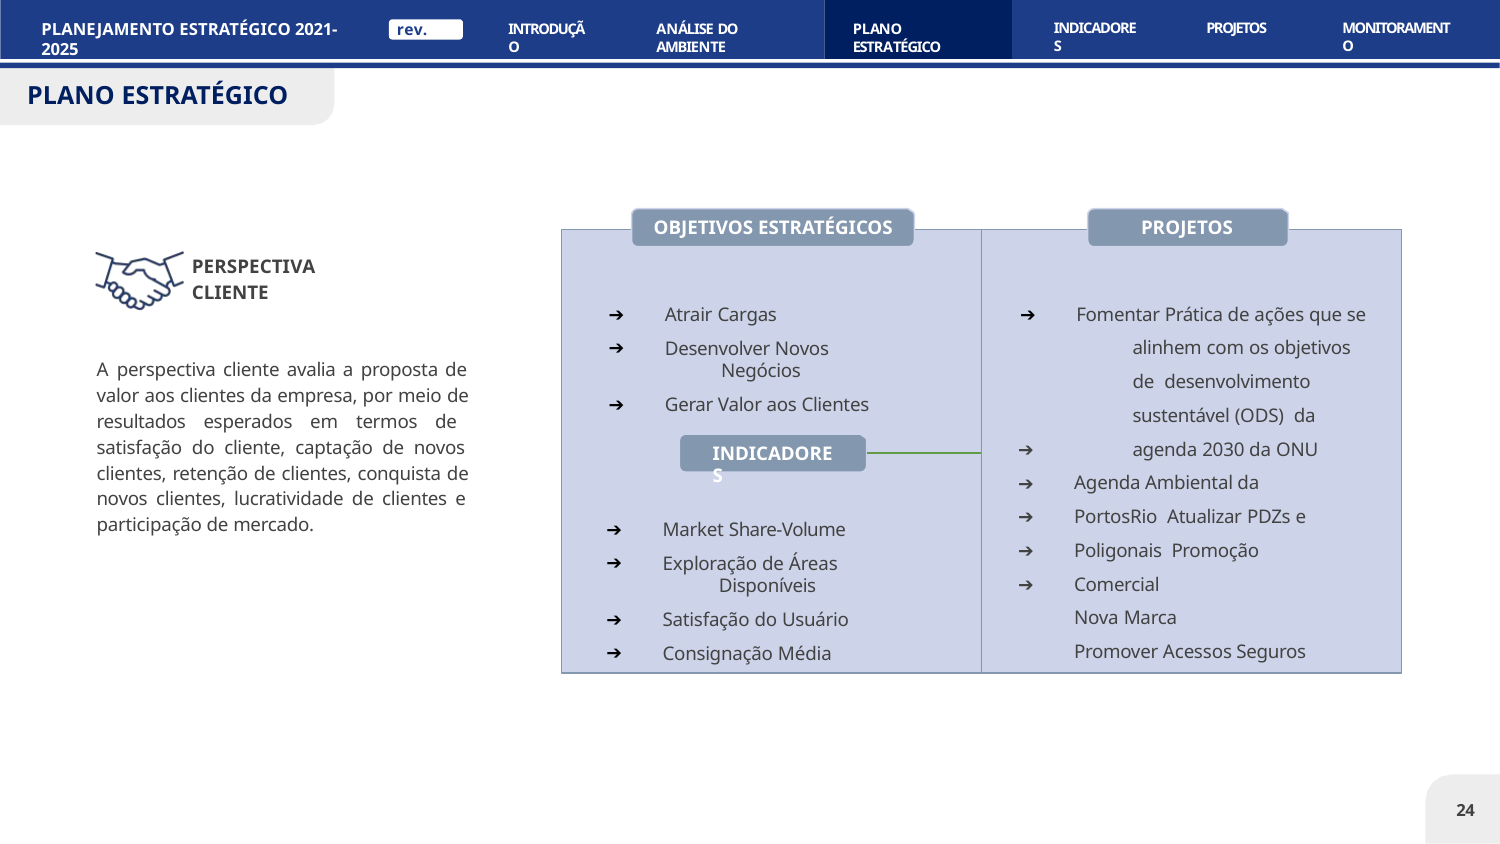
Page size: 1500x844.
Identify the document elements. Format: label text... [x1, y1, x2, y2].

text_box [681, 435, 865, 471]
text_box Atrair Cargas Desenvolver Novos Negócios Gerar Valor aos Clientes [604, 289, 908, 395]
text_box ANÁLISE DO AMBIENTE [654, 17, 796, 40]
text_box OBJETIVOS ESTRATÉGICOS [651, 213, 895, 241]
text_box [633, 210, 913, 245]
text_box PROJETOS [1138, 213, 1238, 241]
text_box PLANEJAMENTO ESTRATÉGICO 2021-2025 [39, 16, 374, 41]
text_box [0, 62, 1500, 126]
text_box [562, 230, 981, 672]
text_box rev. 2022 [394, 17, 457, 41]
text_box INTRODUÇÃO [506, 17, 589, 40]
text_box INDICADORES [1051, 16, 1137, 39]
text_box PLANO ESTRATÉGICO [24, 77, 309, 110]
text_box MONITORAMENTO [1340, 16, 1453, 39]
text_box [0, 0, 1500, 59]
text_box A perspectiva cliente avalia a proposta de valor aos clientes da empresa, por meio de resultados esperados em termos de satisfação do cliente, captação de novos clientes, retenção de clientes, conquista de novos clientes, lucratividade de clientes e participação de mercado. [94, 352, 479, 538]
text_box PERSPECTIVA CLIENTE [189, 249, 335, 303]
text_box 21 [1450, 799, 1480, 823]
text_box [1425, 774, 1500, 844]
text_box PLANO ESTRATÉGICO [850, 17, 982, 40]
picture [95, 235, 184, 324]
text_box Market Share-Volume Exploração de Áreas Disponíveis Satisfação do Usuário Consignação Média [602, 504, 934, 644]
text_box INDICADORES [710, 439, 836, 467]
text_box PROJETOS [1204, 16, 1272, 39]
text_box [1089, 210, 1287, 245]
text_box Fomentar Prática de ações que se alinhem com os objetivos de desenvolvimento sustentável (ODS) da agenda 2030 da ONU Agenda Ambiental da PortosRio Atualizar PDZs e Poligonais Promoção Comercial Nova Marca Promover Acessos Seguros [1015, 289, 1372, 598]
text_box [982, 230, 1401, 672]
